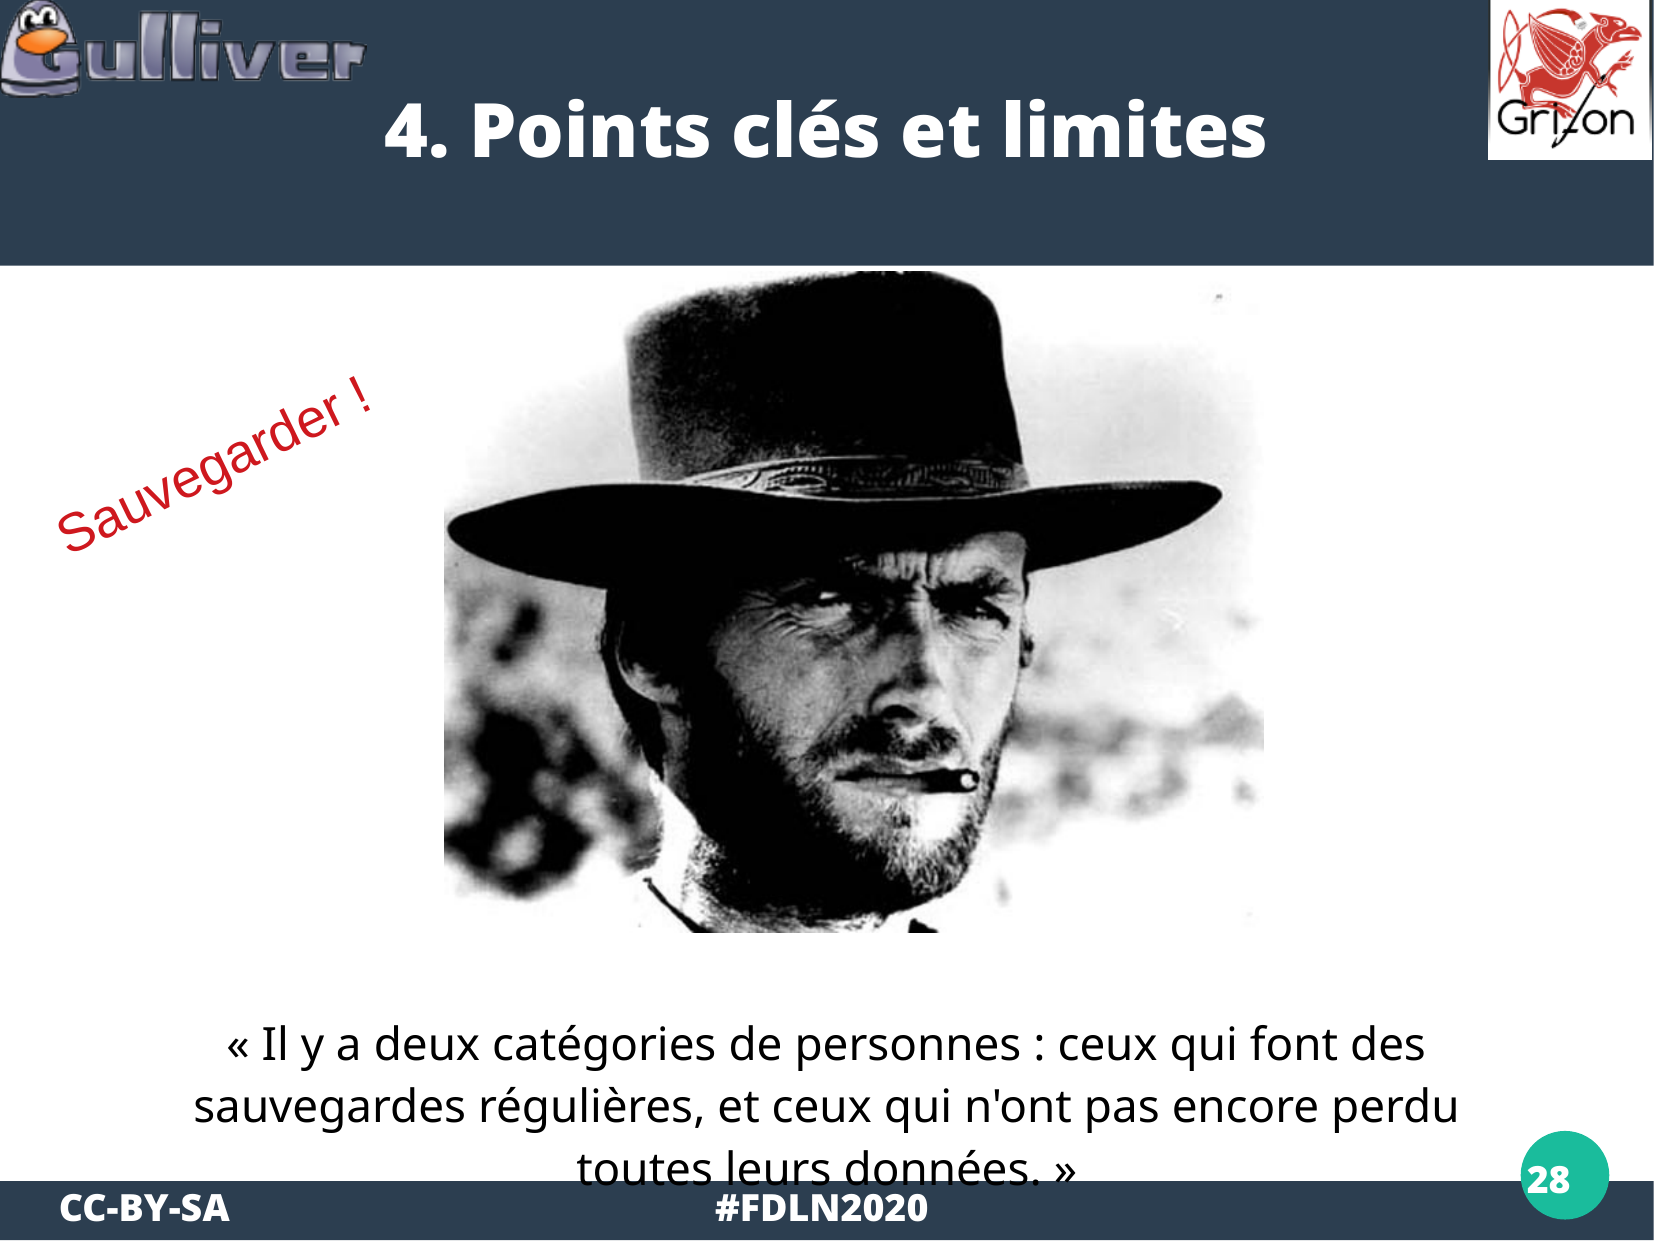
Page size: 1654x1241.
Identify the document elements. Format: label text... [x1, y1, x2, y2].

title 4. Points clés et limites [59, 49, 1595, 207]
picture [1488, 0, 1652, 160]
picture [0, 0, 367, 98]
text_box « Il y a deux catégories de personnes : ceux qui font des sauvegardes régulières, et ceux qui n'ont pas encore perdu toutes leurs données. » [153, 1003, 1501, 1144]
picture [444, 271, 1264, 933]
text_box Sauvegarder ! [23, 347, 431, 638]
